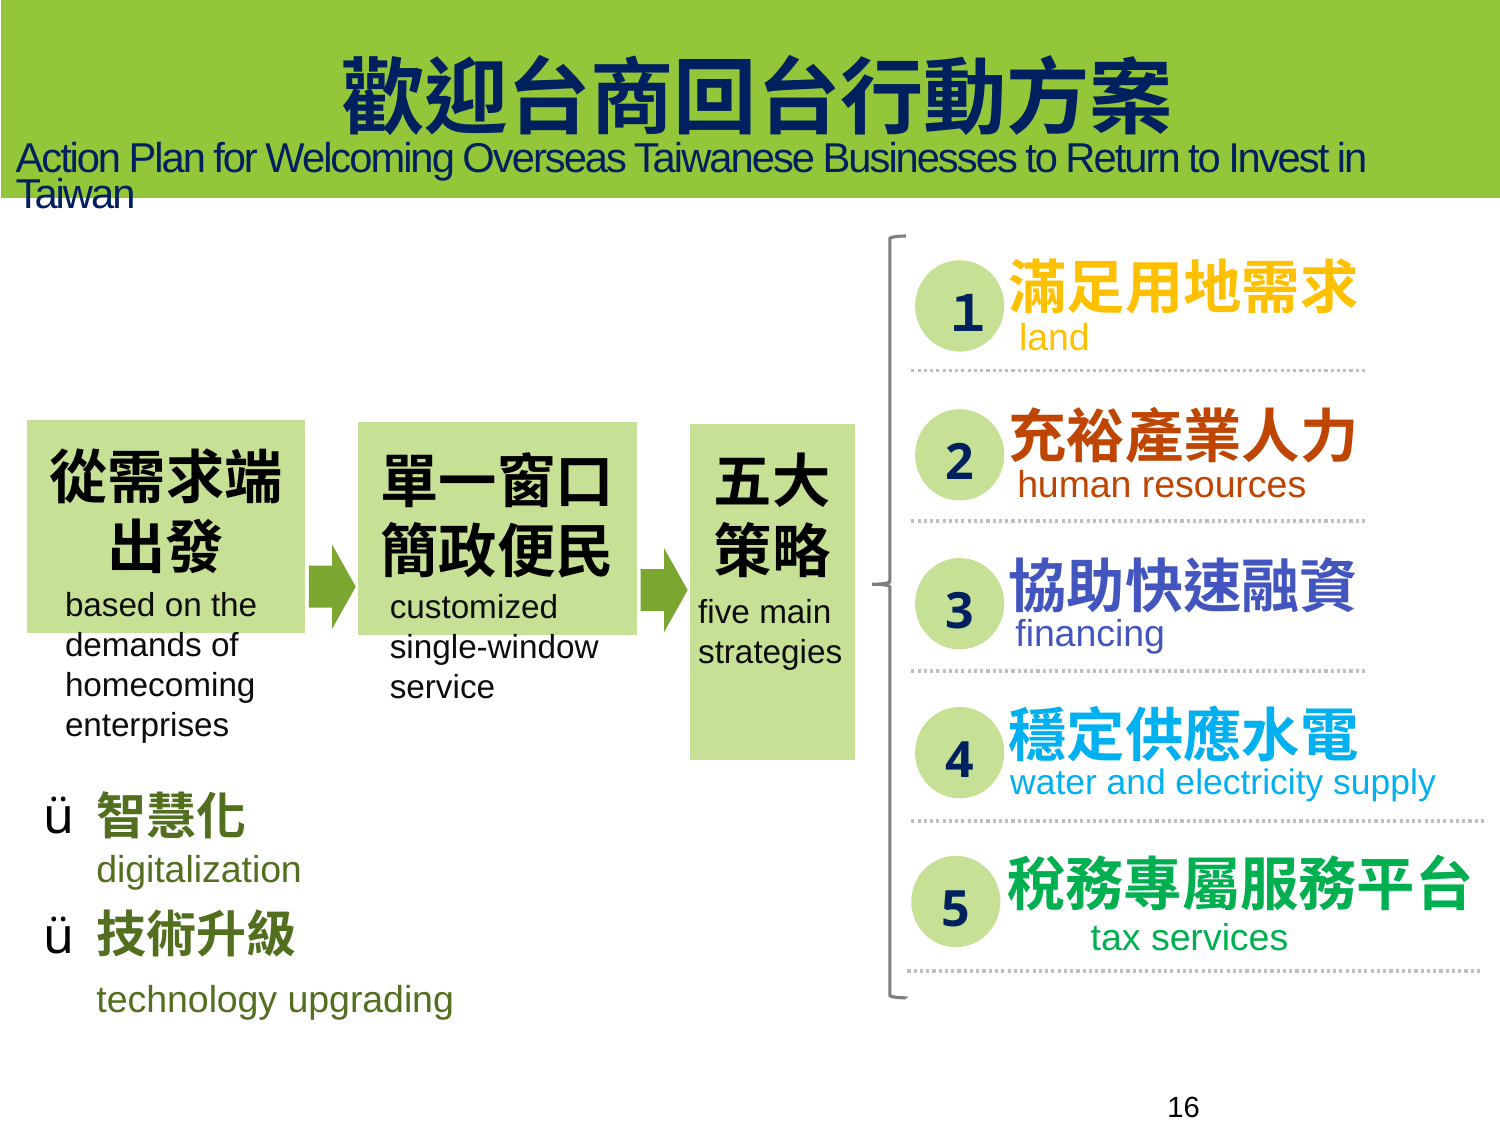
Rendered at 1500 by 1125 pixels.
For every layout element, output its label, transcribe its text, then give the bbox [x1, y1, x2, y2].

text_box 2 [915, 409, 1005, 501]
text_box 充裕產業人力 [993, 472, 1002, 487]
text_box 單一窗口簡政便民 [569, 532, 597, 538]
text_box five main strategies [683, 583, 872, 678]
text_box 滿足用地需求 [981, 233, 1386, 338]
text_box customized single-window service [375, 578, 652, 713]
text_box [640, 548, 684, 633]
text_box water and electricity supply [995, 751, 1500, 809]
text_box Action Plan for Welcoming Overseas Taiwanese Businesses to Return to Invest in Taiwan [1, 138, 1500, 224]
text_box 3 [915, 558, 1005, 650]
text_box １ [915, 260, 1005, 352]
text_box human resources [1002, 456, 1321, 512]
text_box [27, 420, 305, 432]
text_box 稅務專屬服務平台 [977, 830, 1500, 934]
text_box 穩定供應水電 [981, 680, 1386, 751]
text_box 單一窗口簡政便民 [365, 437, 629, 592]
text_box 4 [915, 707, 1005, 799]
text_box 協助快速融資 [981, 531, 1386, 636]
text_box 智慧化 digitalization 技術升級 technology upgrading [81, 777, 511, 1027]
text_box tax services [776, 899, 1453, 966]
text_box [1, 0, 1500, 138]
text_box 滿足用地需求 [993, 317, 1004, 338]
text_box [27, 587, 50, 633]
text_box [690, 424, 855, 583]
text_box [308, 544, 356, 629]
text_box [358, 422, 637, 635]
text_box 五大策略 [695, 437, 849, 592]
text_box based on the demands of homecoming enterprises [50, 576, 304, 751]
text_box 充裕產業人力 [981, 382, 1386, 487]
text_box 5 [911, 855, 1001, 899]
text_box 從需求端出發 [27, 432, 305, 587]
text_box financing [1000, 602, 1180, 662]
text_box [690, 678, 855, 760]
text_box 歡迎台商回台行動方案 [264, 48, 1251, 134]
text_box land [1004, 309, 1105, 366]
